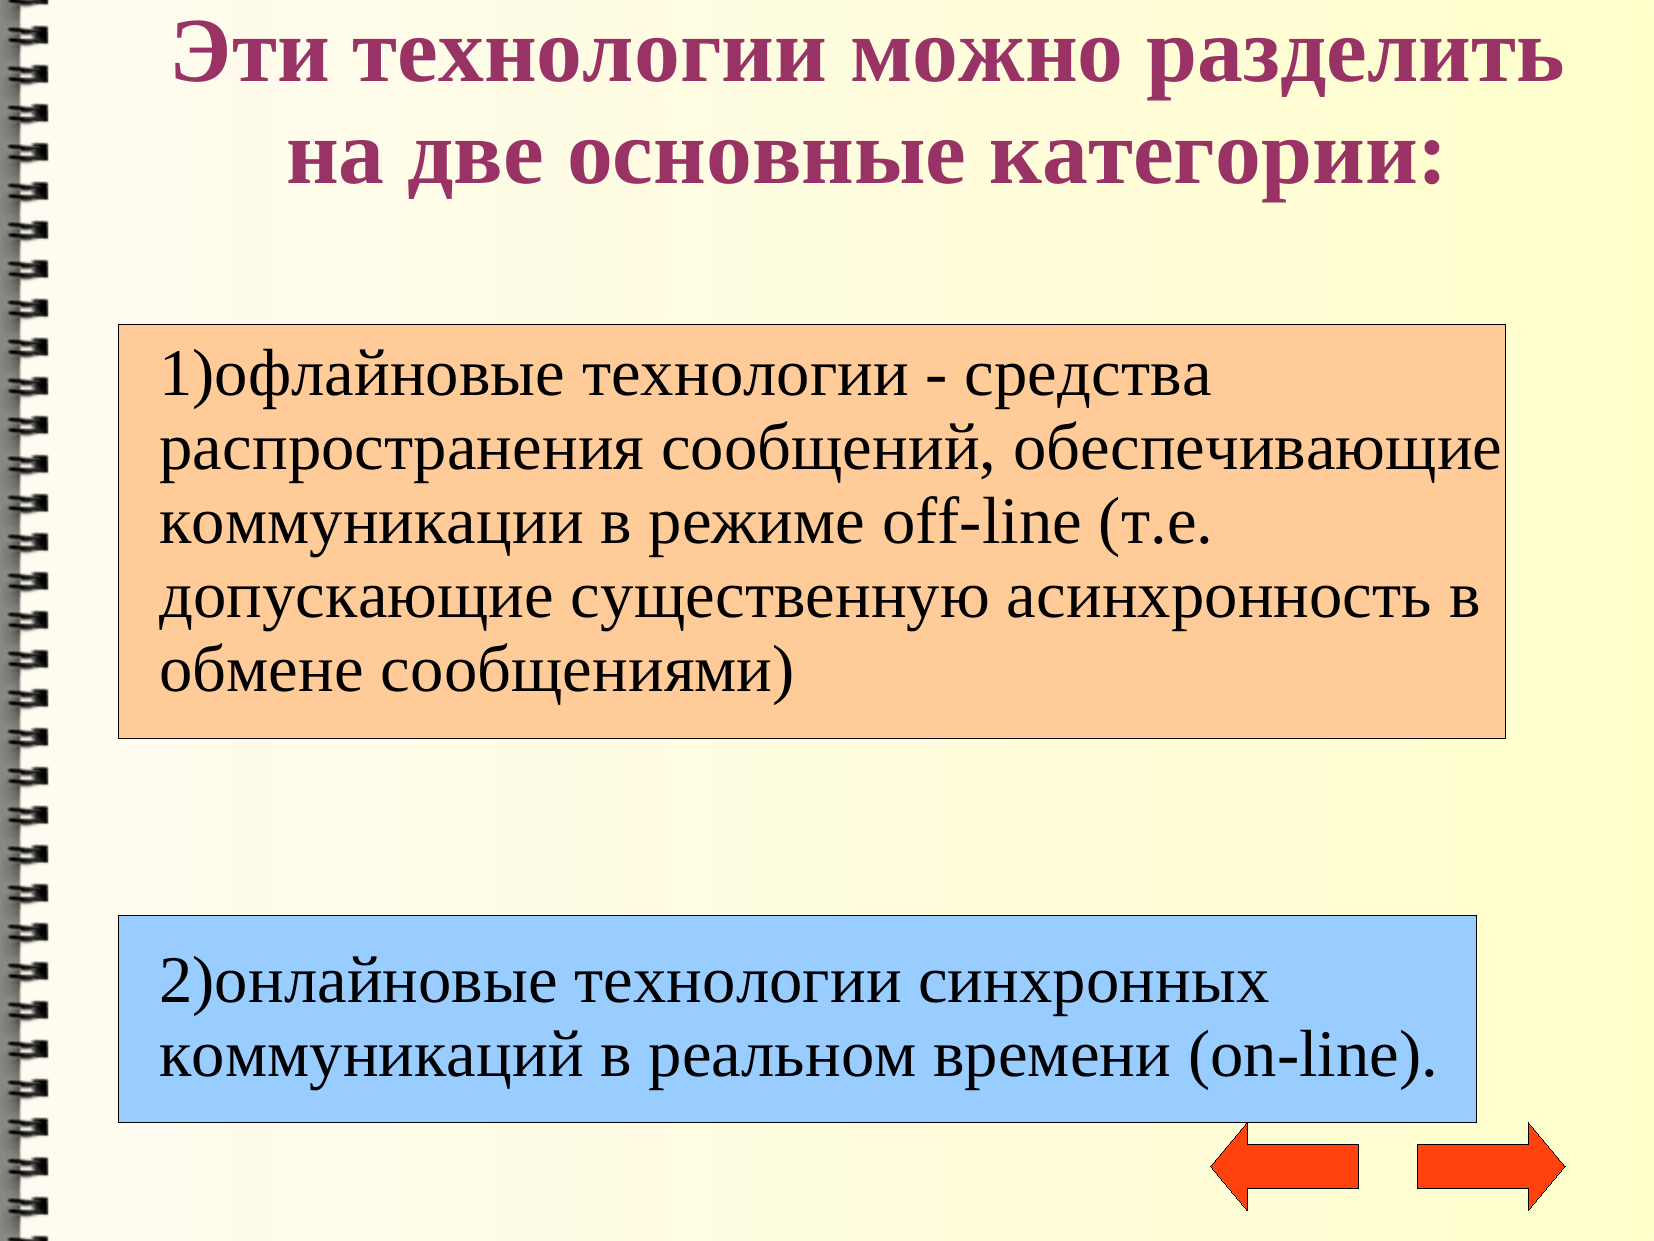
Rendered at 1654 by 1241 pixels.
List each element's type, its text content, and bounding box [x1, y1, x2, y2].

list Эти технологии можно разделить на две основные категории: 1)офлайновые технологии - средства распространения сообщений, обеспечивающие коммуникации в режиме off-line (т.е. допускающие существенную асинхронность в обмене сообщениями) 2)онлайновые технологии синхронных коммуникаций в реальном времени (on-line). [88, 0, 1577, 1092]
text_box [1417, 1122, 1566, 1211]
text_box [118, 1092, 1477, 1211]
picture [0, 0, 1654, 1241]
